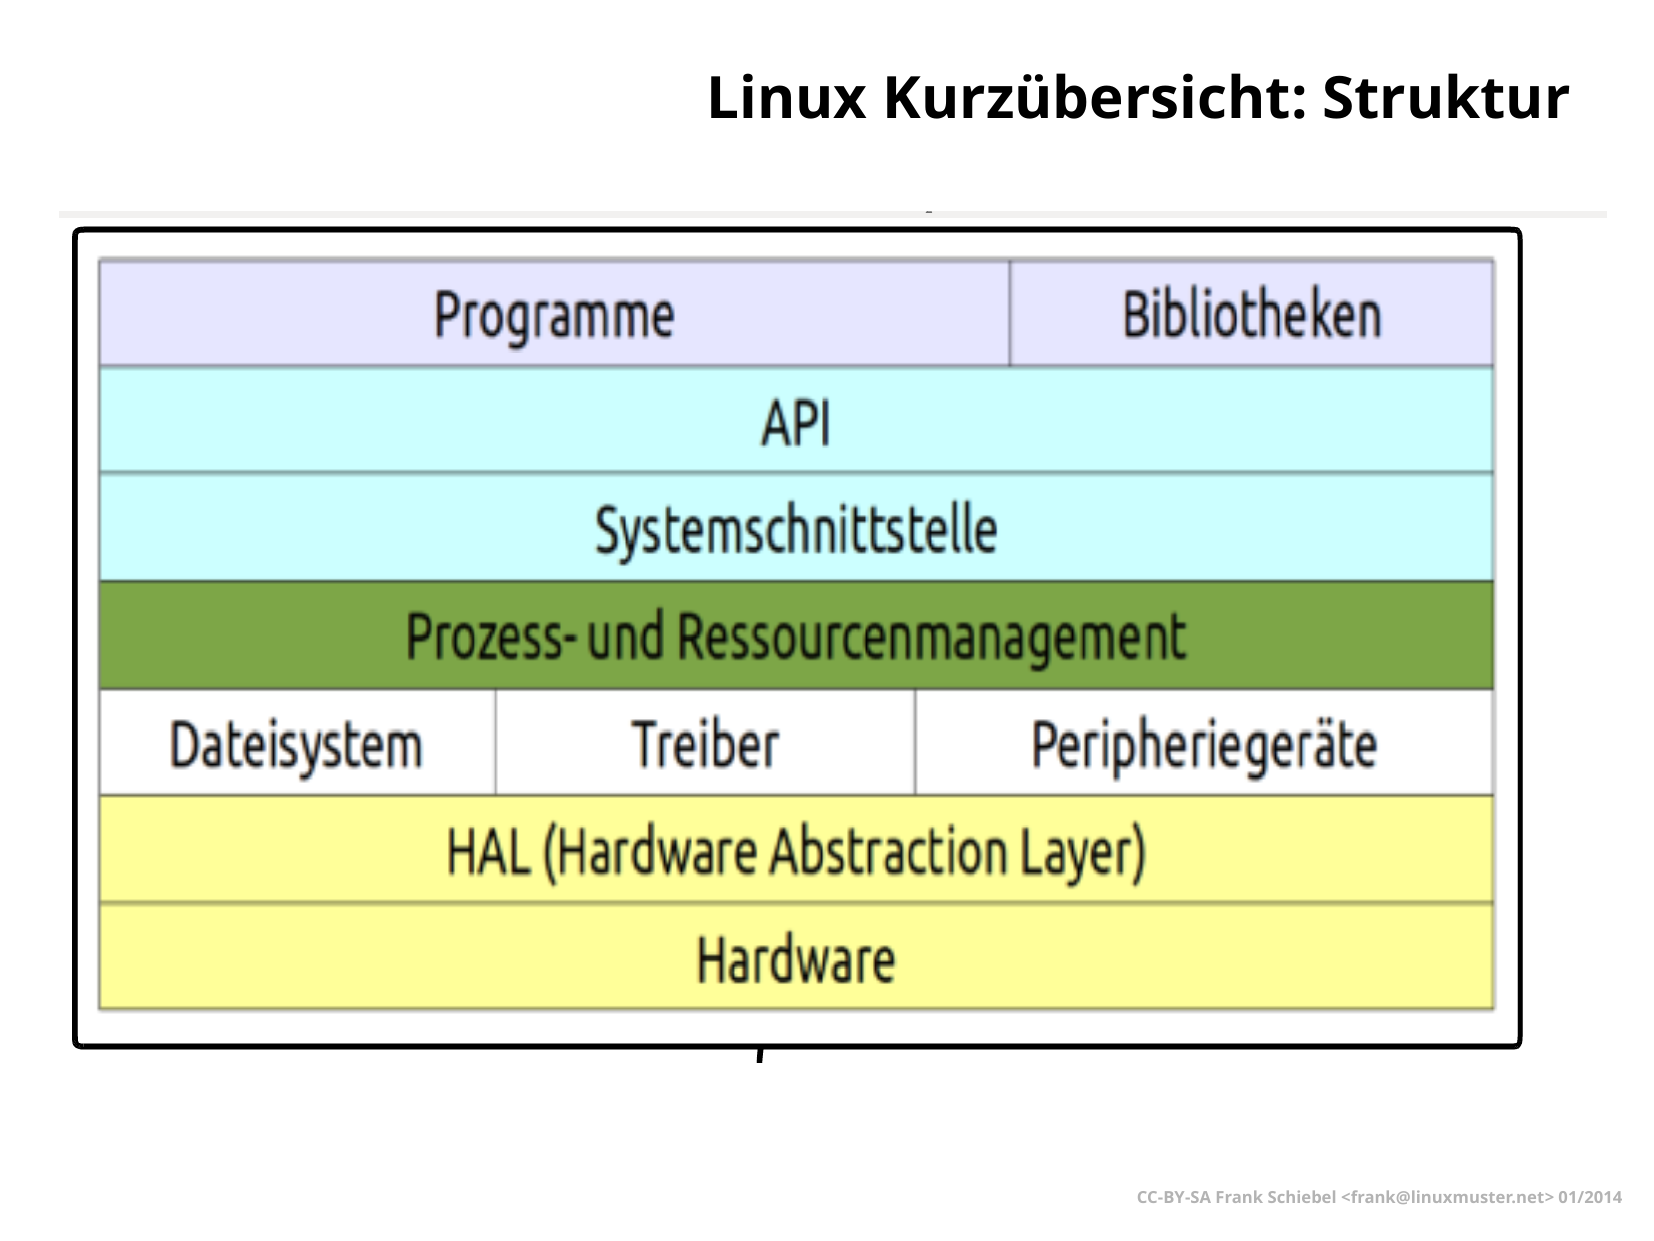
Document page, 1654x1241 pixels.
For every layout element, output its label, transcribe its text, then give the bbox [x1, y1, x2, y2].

text_box CC-BY-SA Frank Schiebel <frank@linuxmuster.net> 01/2014 [1122, 1178, 1621, 1213]
title Linux Kurzübersicht: Struktur [82, 49, 1571, 142]
picture [59, 211, 1607, 1063]
